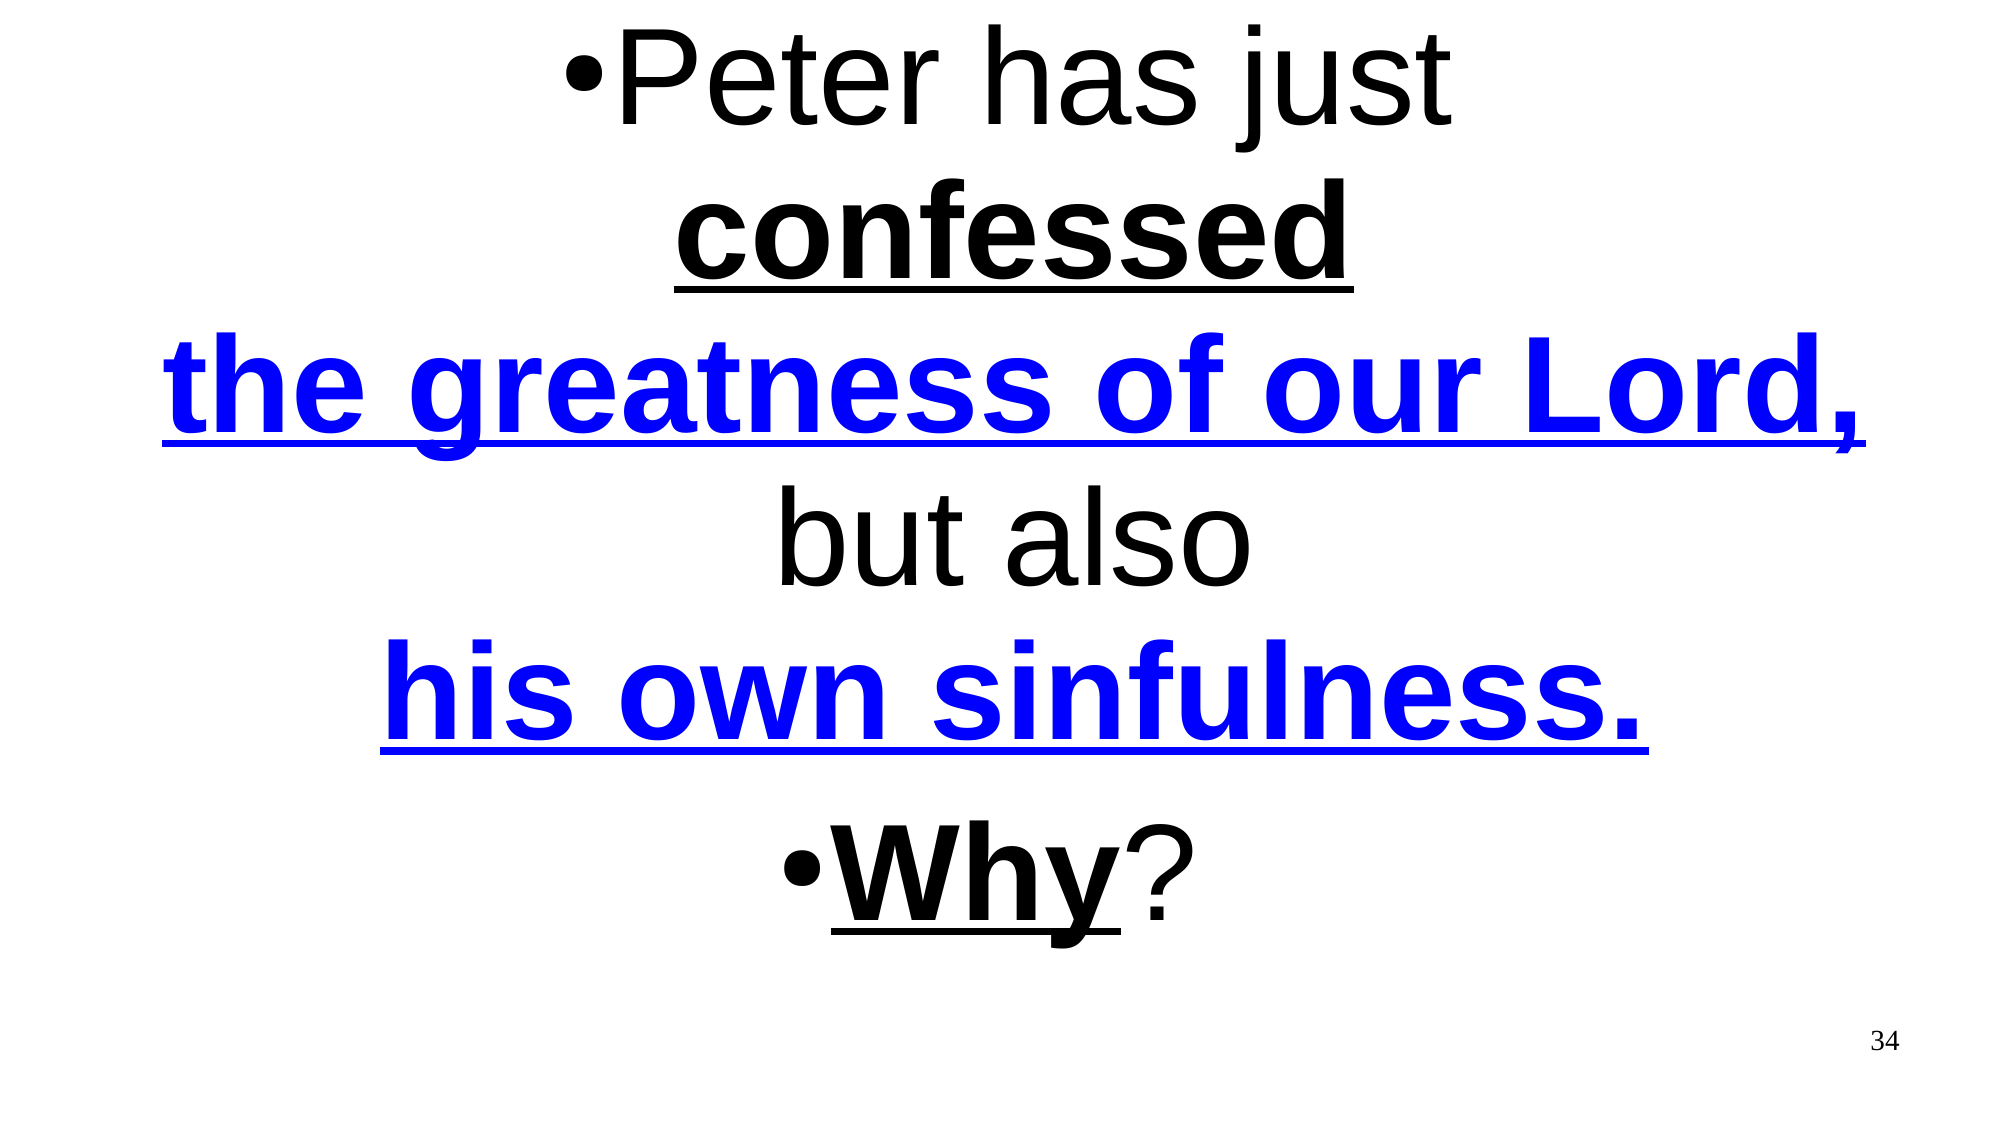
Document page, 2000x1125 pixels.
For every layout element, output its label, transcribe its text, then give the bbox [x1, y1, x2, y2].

list Peter has just confessed the greatness of our Lord, but also his own sinfulness. Why? [0, 0, 1996, 1123]
